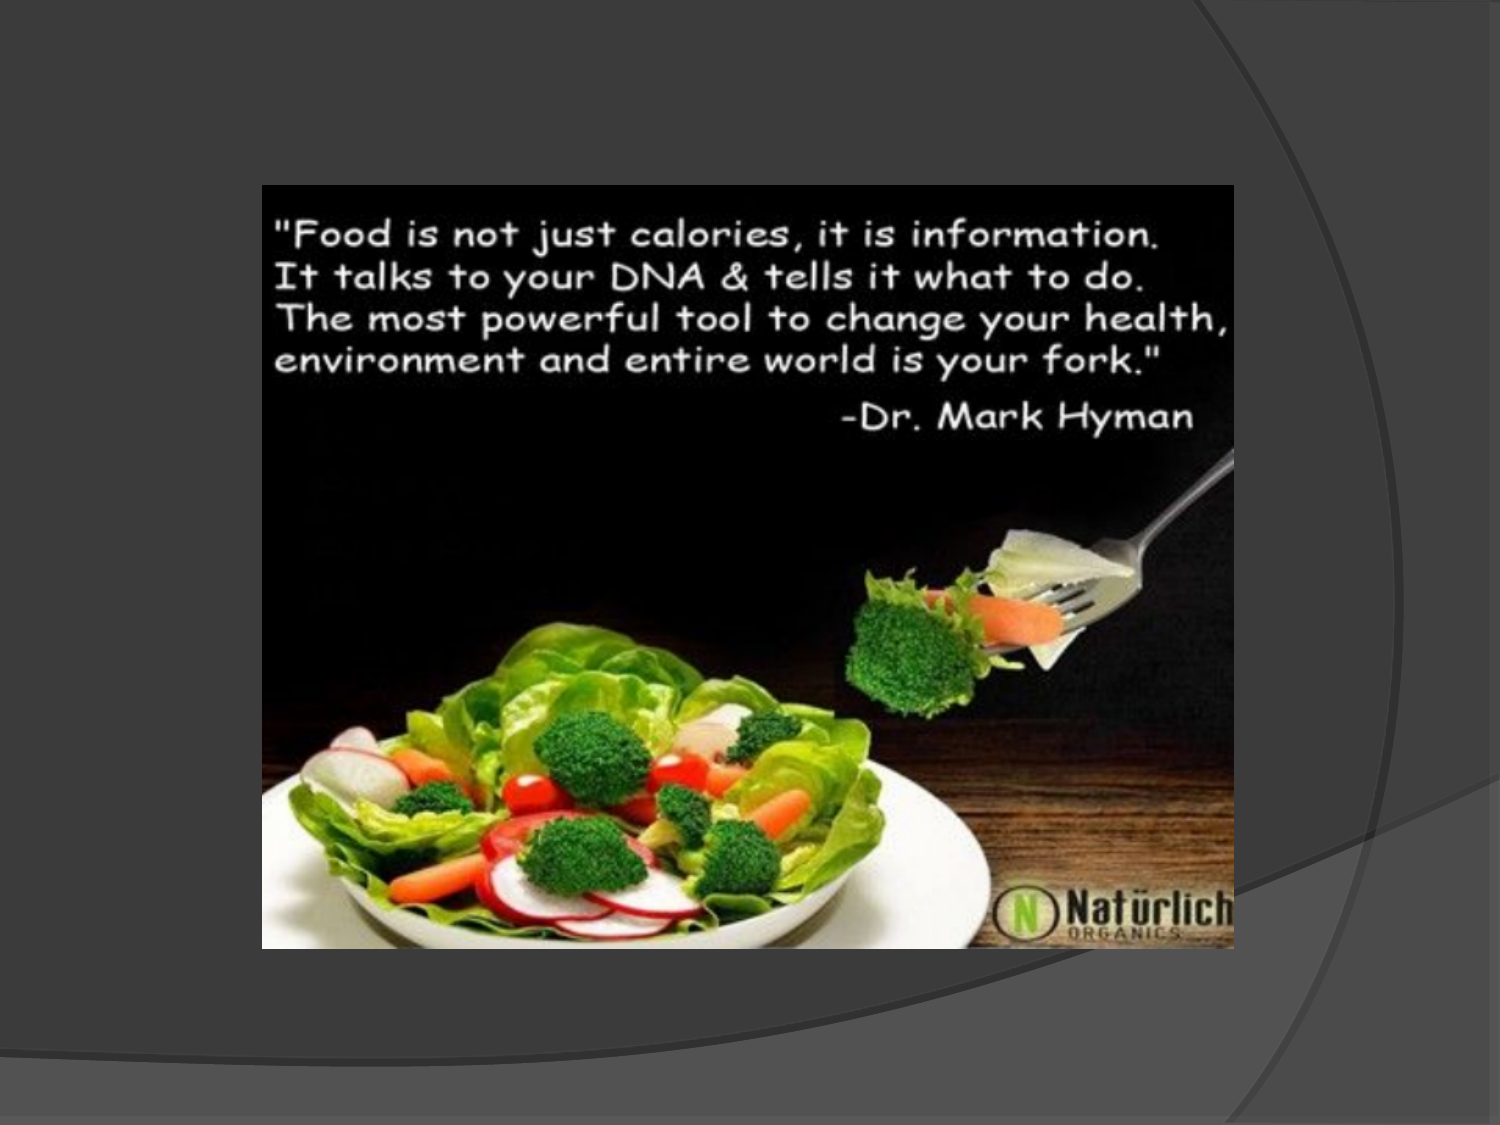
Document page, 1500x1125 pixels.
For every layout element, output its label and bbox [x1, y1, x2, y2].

picture [262, 185, 1234, 949]
